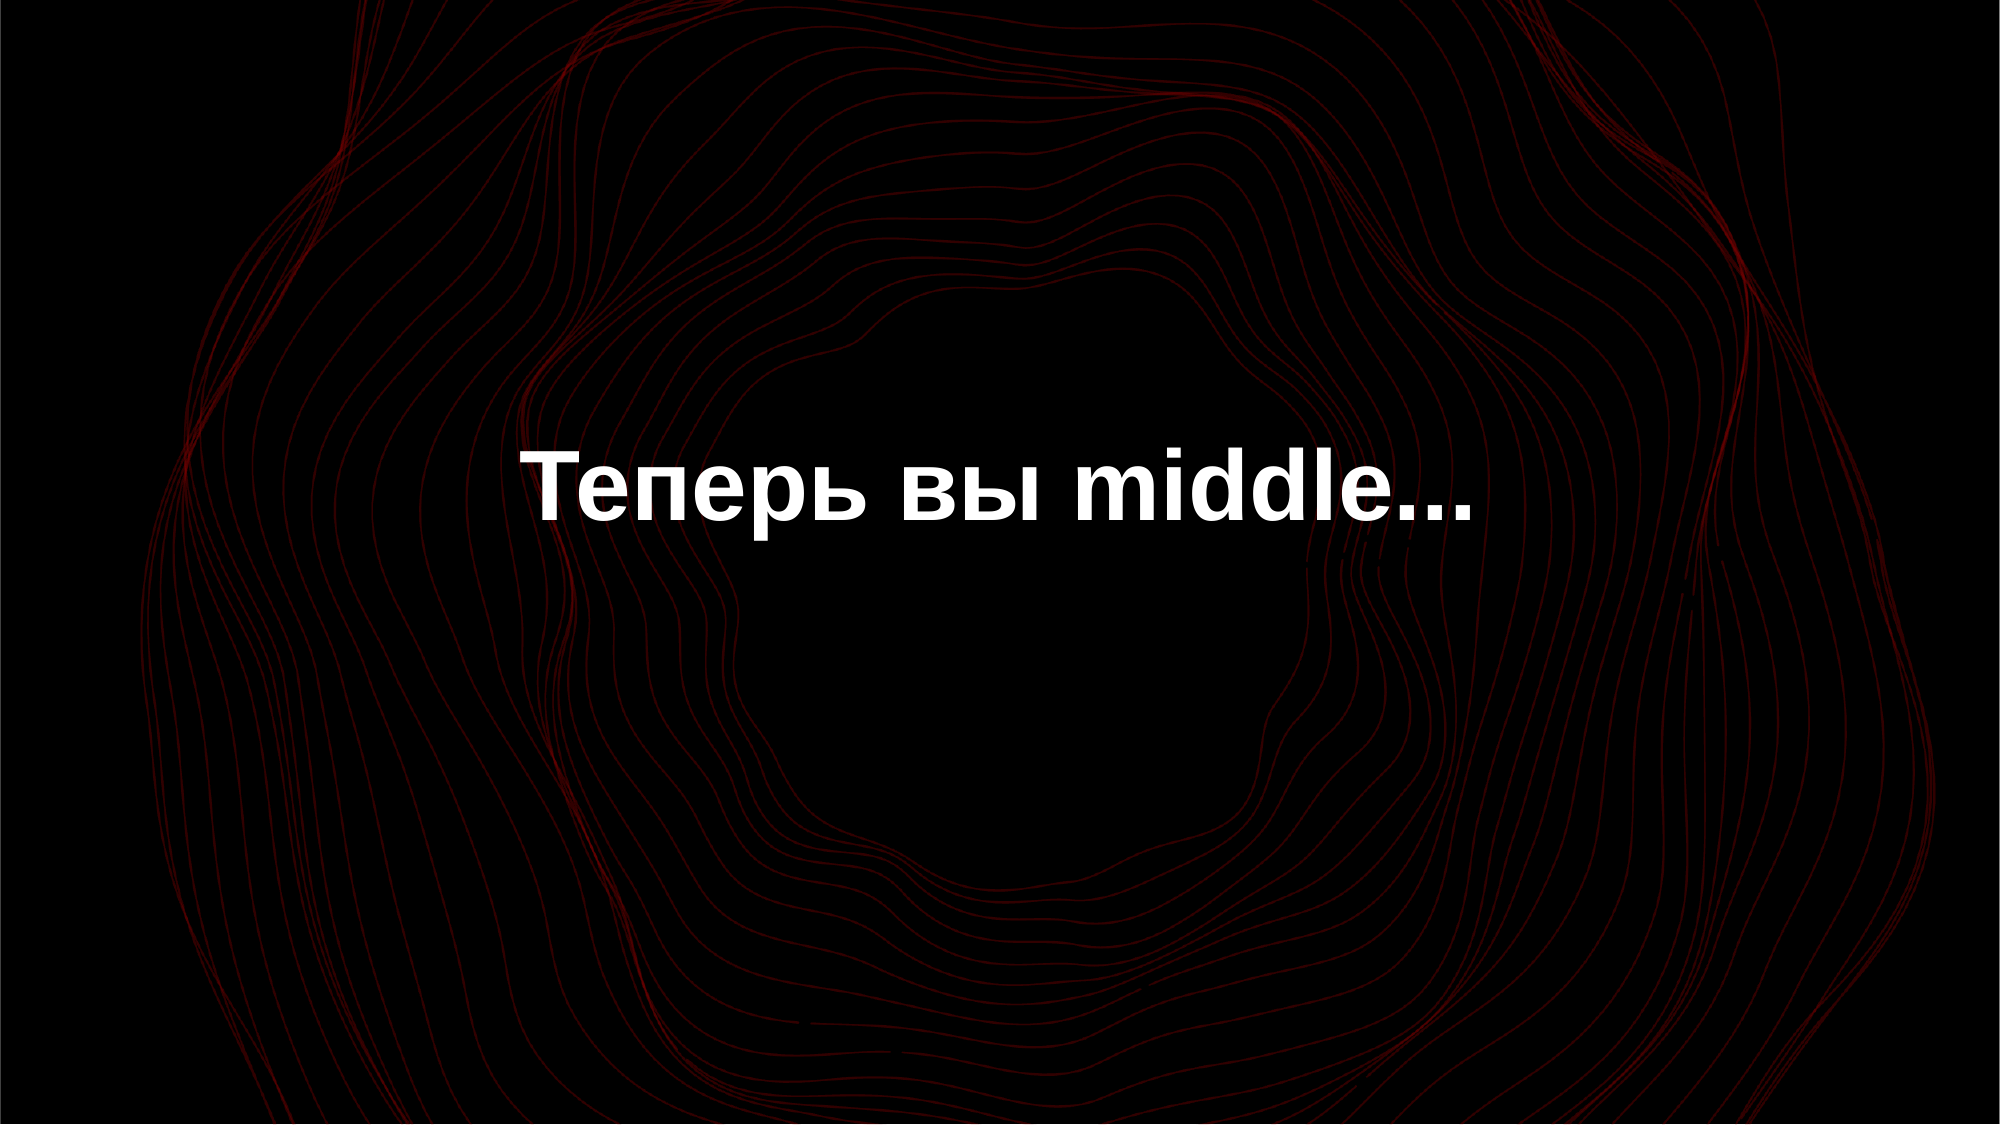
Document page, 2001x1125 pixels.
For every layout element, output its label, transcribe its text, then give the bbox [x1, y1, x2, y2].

picture [0, 0, 2001, 1125]
title Теперь вы middle... [136, 431, 1862, 543]
